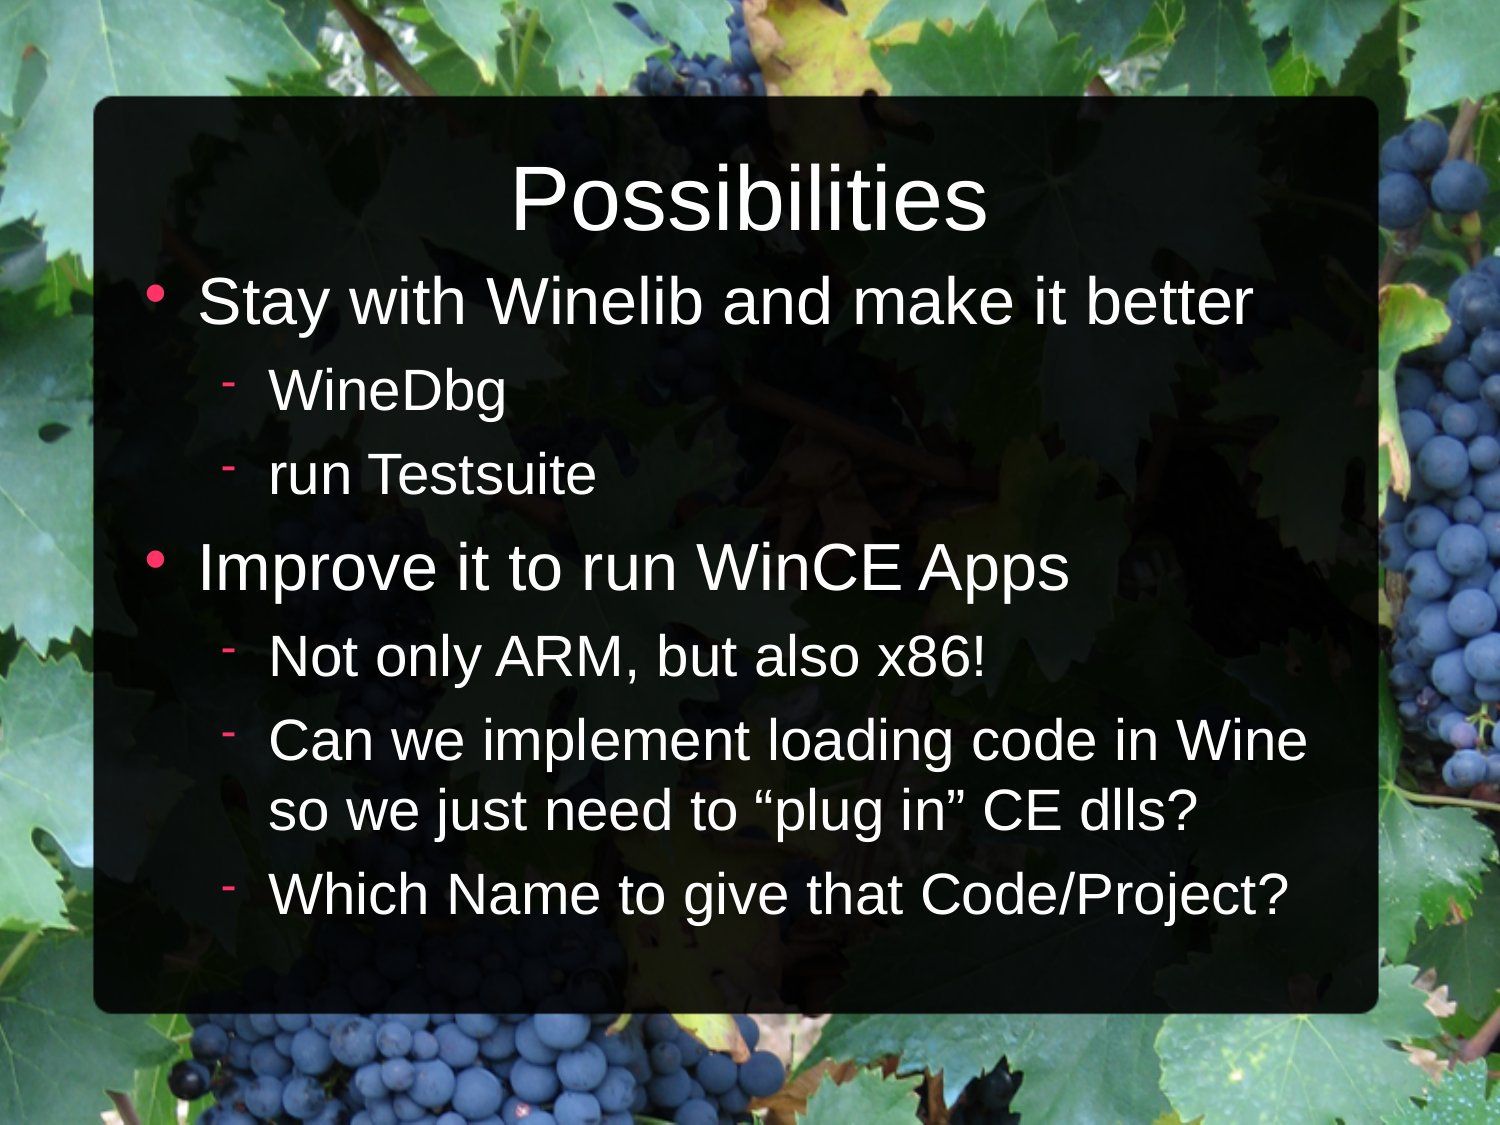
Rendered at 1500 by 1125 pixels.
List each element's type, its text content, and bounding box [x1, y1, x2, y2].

title Possibilities [112, 99, 1388, 249]
picture [0, 0, 1500, 1125]
list Stay with Winelib and make it better WineDbg run Testsuite Improve it to run WinCE Apps Not only ARM, but also x86! Can we implement loading code in Wine so we just need to “plug in” CE dlls? Which Name to give that Code/Project? [112, 249, 1388, 1075]
